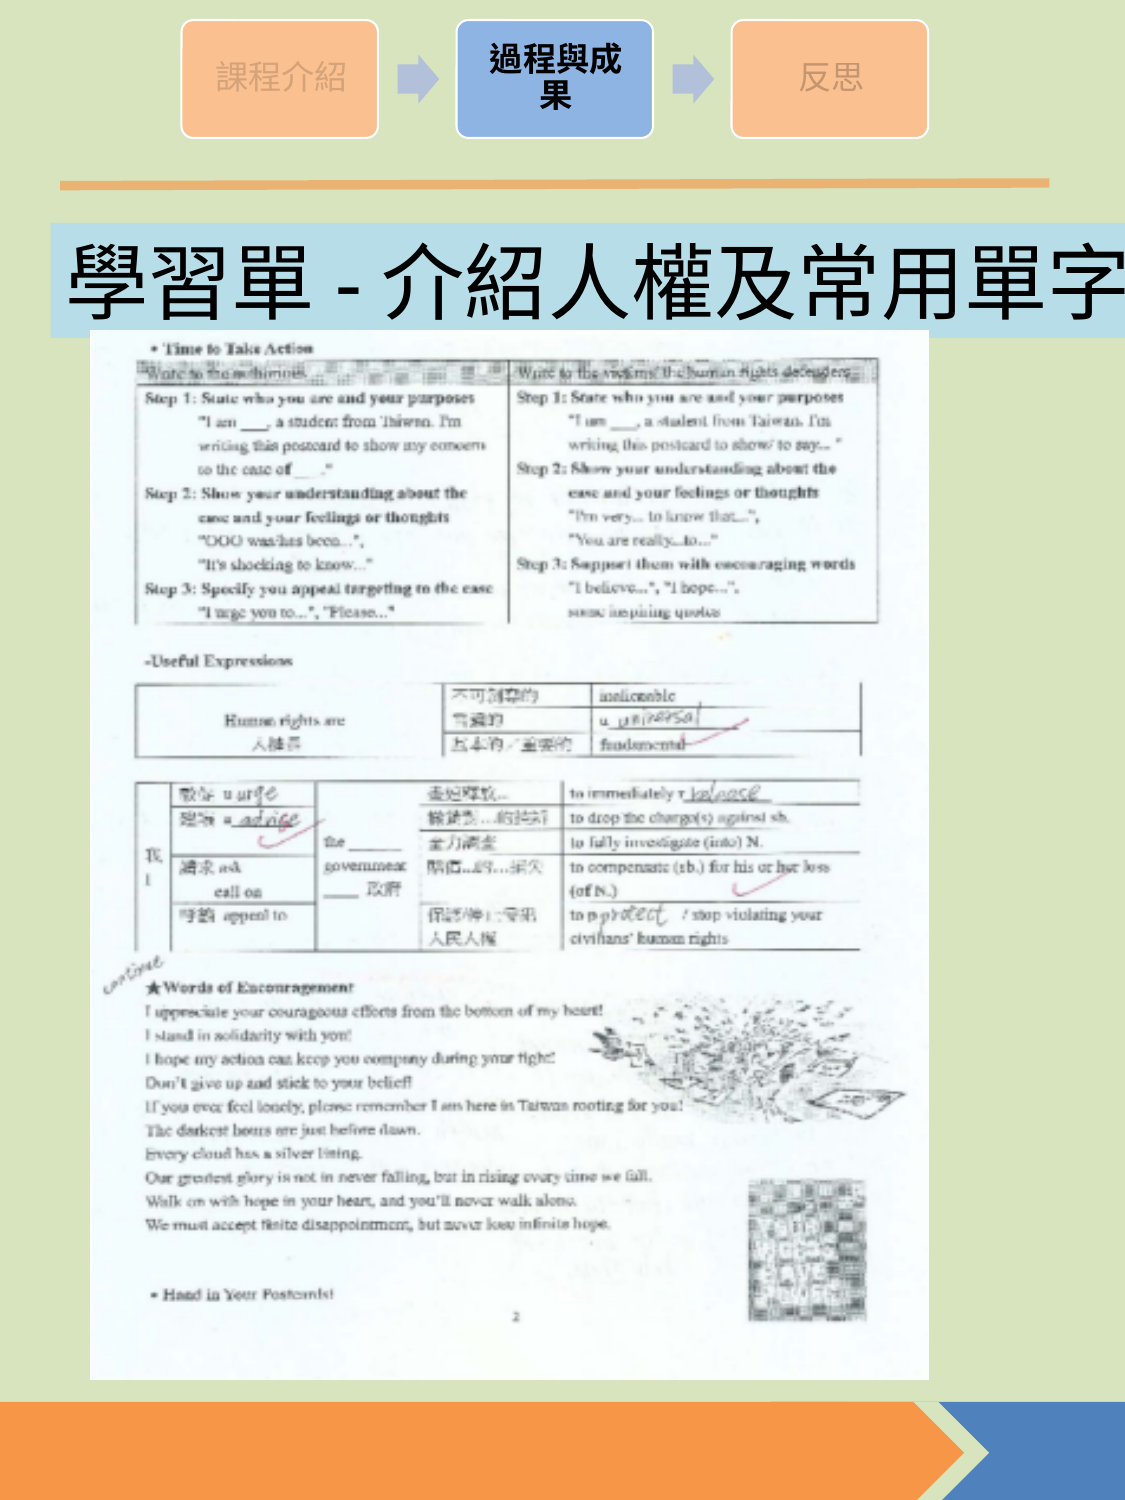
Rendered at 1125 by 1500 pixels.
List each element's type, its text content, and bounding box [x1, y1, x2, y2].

text_box 課程介紹 [181, 20, 378, 138]
text_box 過程與成果 [456, 20, 654, 138]
text_box 學習單-介紹人權及常用單字 [50, 222, 1125, 338]
text_box [672, 54, 715, 104]
text_box [397, 54, 440, 104]
picture [90, 330, 929, 1380]
text_box 反思 [731, 20, 929, 138]
